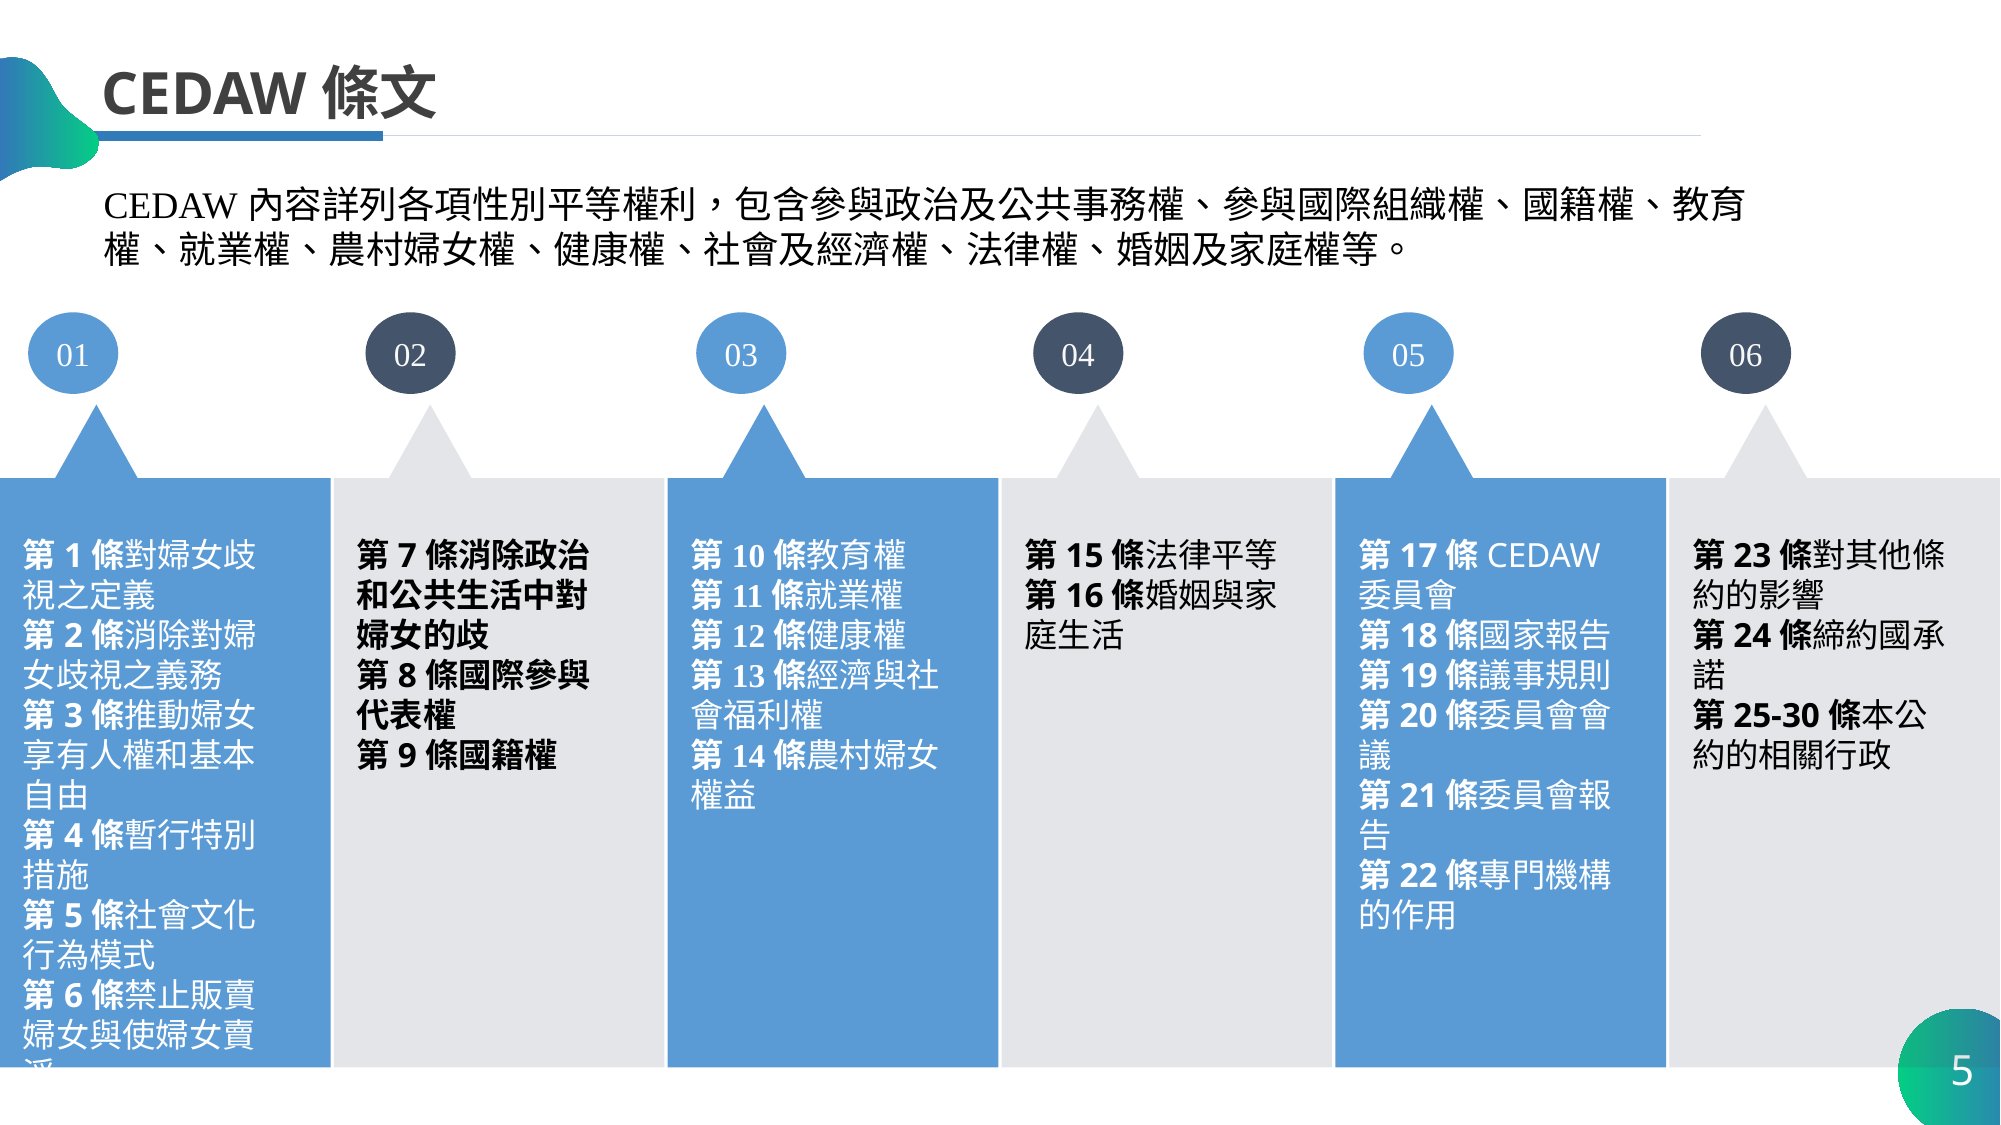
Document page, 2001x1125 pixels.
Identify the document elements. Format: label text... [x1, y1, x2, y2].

text_box 05 [1363, 312, 1454, 394]
text_box 02 [365, 312, 456, 394]
text_box [1335, 404, 1667, 1068]
text_box CEDAW條文 [86, 48, 453, 134]
text_box 01 [28, 312, 119, 394]
text_box [1001, 404, 1333, 1068]
text_box 第15條法律平等 第16條婚姻與家庭生活 [1009, 527, 1304, 662]
text_box CEDAW內容詳列各項性別平等權利，包含參與政治及公共事務權、參與國際組織權、國籍權、教育權、就業權、農村婦女權、健康權、社會及經濟權、法律權、婚姻及家庭權等。 [88, 174, 1772, 279]
text_box [84, 126, 100, 163]
text_box 第23條對其他條約的影響 第24條締約國承諾 第25-30條本公約的相關行政 [1677, 527, 1972, 822]
text_box 第10條教育權 第11條就業權 第12條健康權 第13條經濟與社會福利權 第14條農村婦女權益 [675, 527, 970, 822]
text_box [333, 404, 665, 1068]
text_box [667, 404, 999, 1068]
text_box [0, 404, 331, 1068]
text_box [0, 57, 75, 182]
text_box 第7條消除政治和公共生活中對婦女的歧 第8條國際參與代表權 第9條國籍權 [341, 527, 636, 782]
text_box 06 [1700, 312, 1792, 394]
text_box [1669, 404, 2000, 1068]
text_box 第1條對婦女歧視之定義 第2條消除對婦女歧視之義務 第3條推動婦女享有人權和基本自由 第4條暫行特別措施 第5條社會文化行為模式 第6條禁止販賣婦女與使婦女賣淫 [8, 527, 303, 1102]
text_box 第17條CEDAW委員會 第18條國家報告 第19條議事規則 第20條委員會會議 第21條委員會報告 第22條專門機構的作用 [1343, 527, 1638, 942]
text_box 03 [696, 312, 787, 394]
text_box 04 [1033, 312, 1124, 394]
